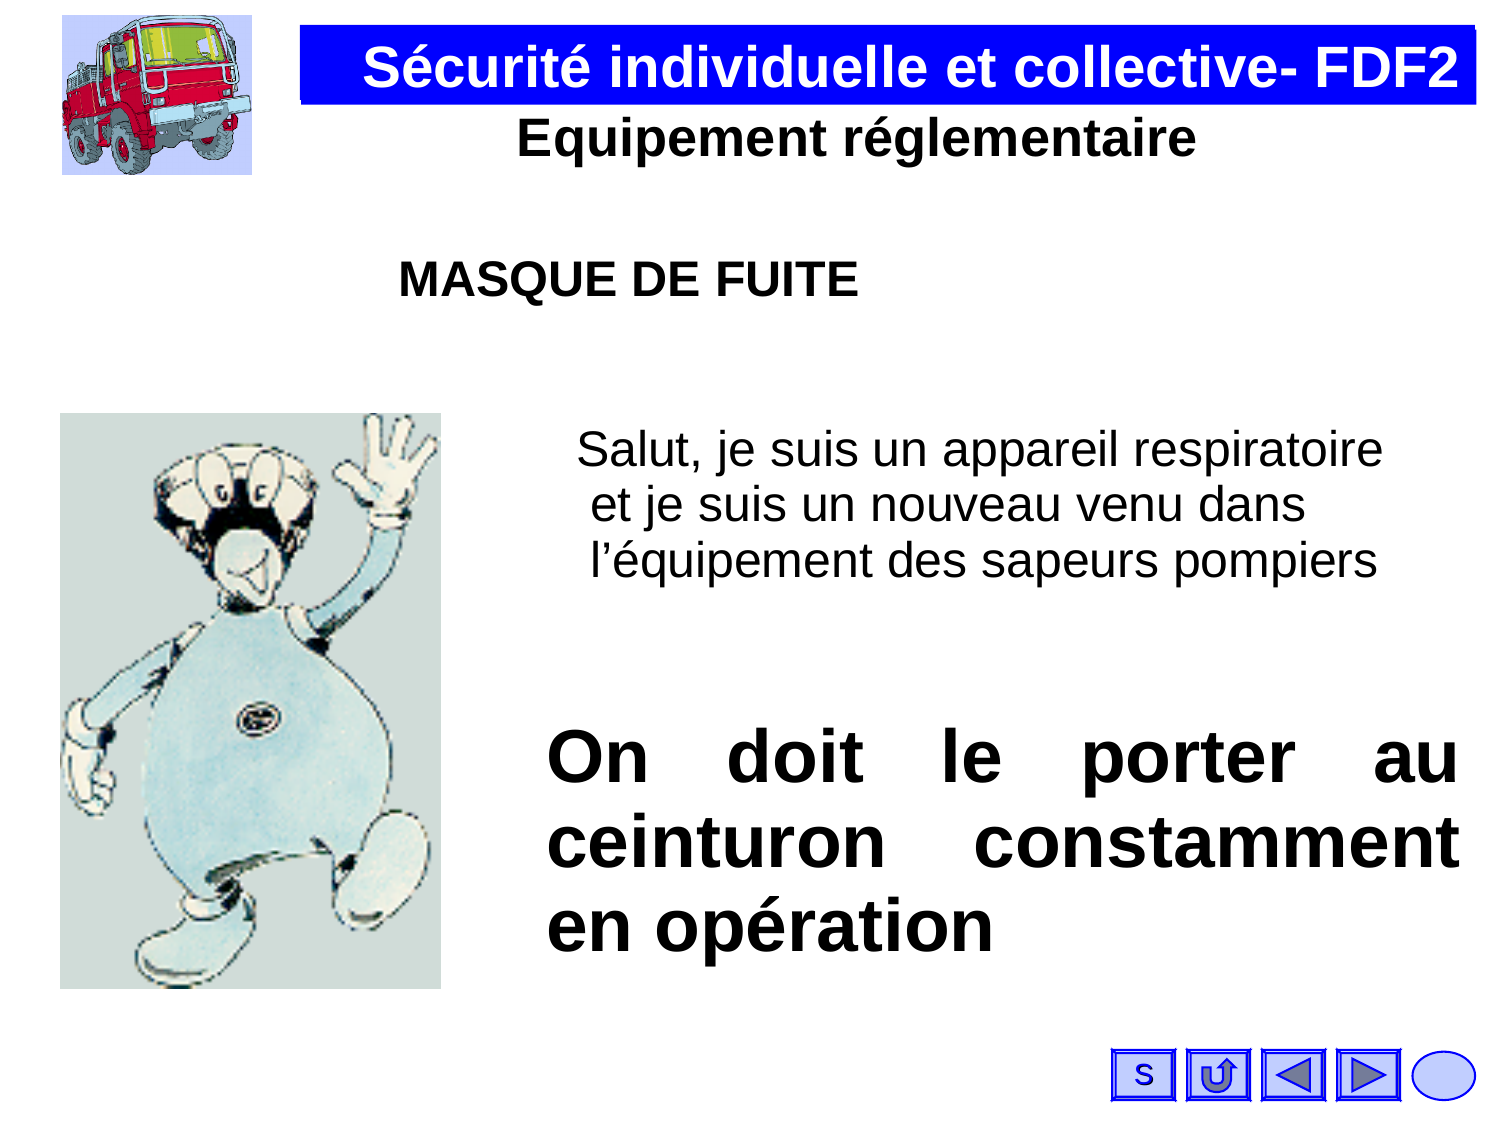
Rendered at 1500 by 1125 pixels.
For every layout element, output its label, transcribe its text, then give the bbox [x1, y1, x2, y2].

text_box Equipement réglementaire [502, 100, 1214, 178]
picture [60, 413, 443, 991]
text_box MASQUE DE FUITE [342, 243, 916, 325]
text_box On doit le porter au ceinturon constamment en opération [531, 707, 1477, 975]
text_box Sécurité individuelle et collective- FDF2 [301, 29, 1477, 105]
text_box Salut, je suis un appareil respiratoire et je suis un nouveau venu dans l’équipement des sapeurs pompiers [561, 413, 1400, 596]
text_box [1412, 1051, 1476, 1101]
